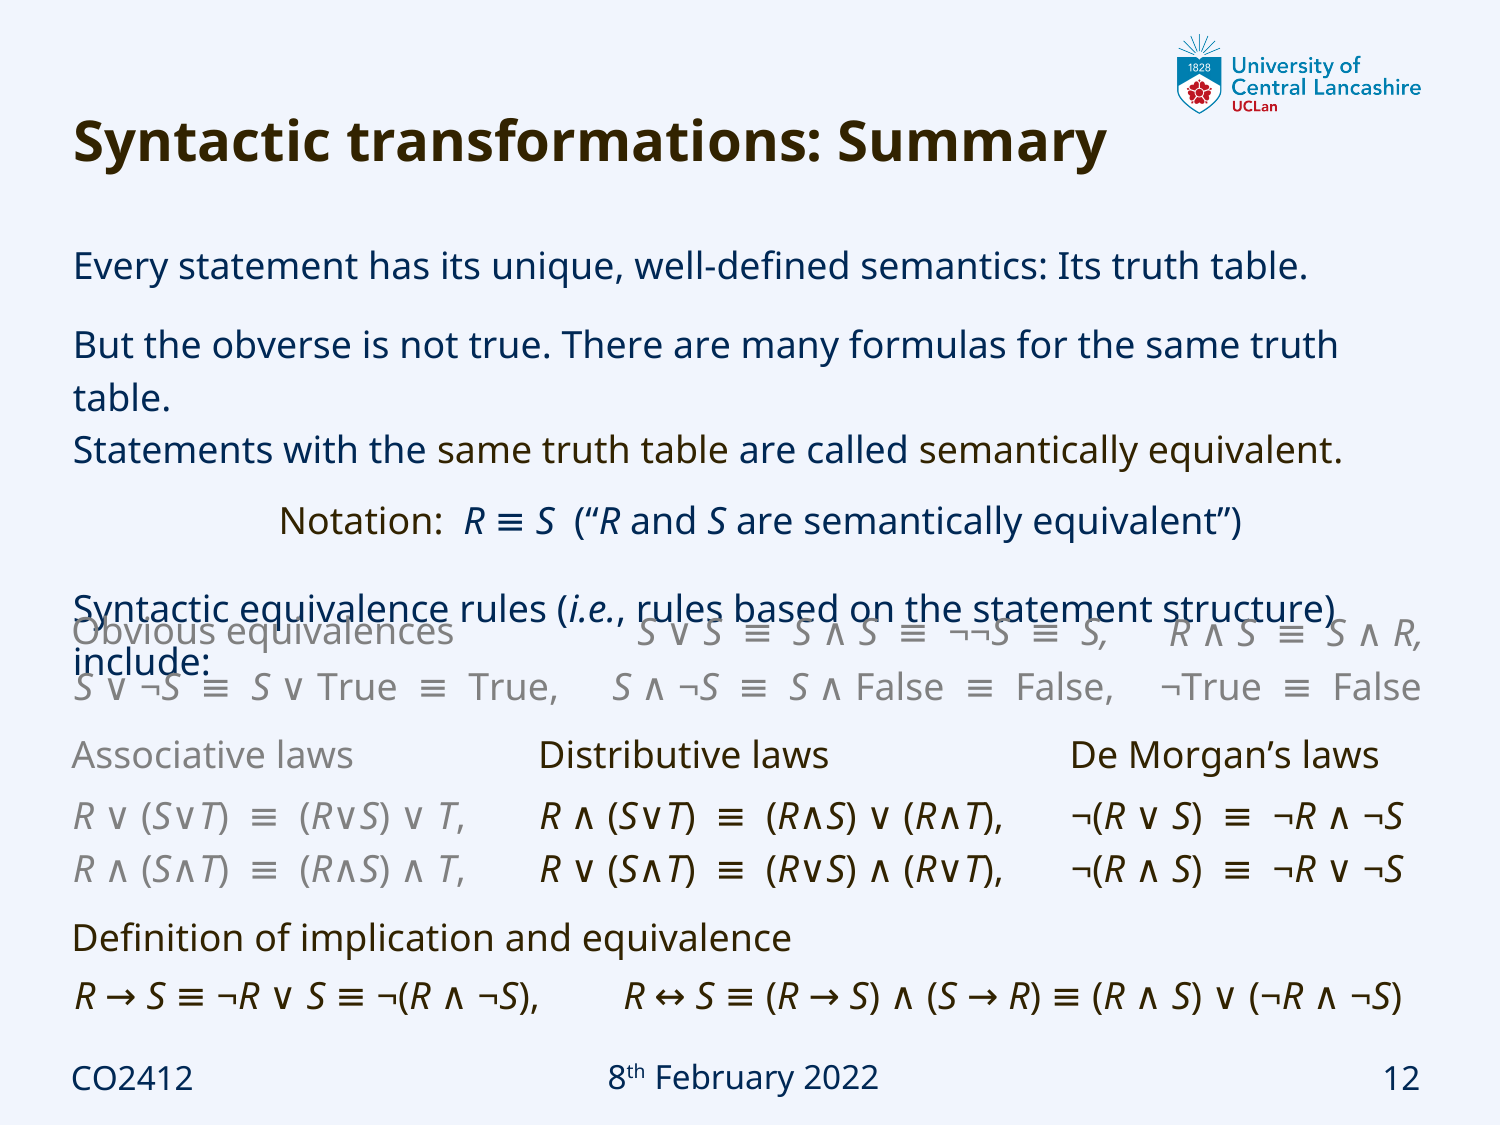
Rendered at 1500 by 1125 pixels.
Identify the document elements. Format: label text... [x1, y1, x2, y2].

text_box ¬True ≡ False [1145, 655, 1459, 716]
text_box Distributive laws [523, 723, 892, 784]
text_box De Morgan’s laws [1054, 723, 1423, 784]
text_box R ↔ S ≡ (R → S) ∧ (S → R) ≡ (R ∧ S) ∨ (¬R ∧ ¬S) [608, 964, 1441, 1025]
text_box R ∧ (S∧T) ≡ (R∧S) ∧ T, [58, 837, 524, 898]
text_box R ∧ S ≡ S ∧ R, [1154, 601, 1463, 661]
text_box R → S ≡ ¬R ∨ S ≡ ¬(R ∧ ¬S), [59, 964, 608, 1025]
text_box R ∧ (S∨T) ≡ (R∧S) ∨ (R∧T), [524, 784, 1052, 837]
text_box R ∨ (S∧T) ≡ (R∨S) ∧ (R∨T), [524, 837, 1056, 898]
text_box Every statement has its unique, well-defined semantics: Its truth table. But the obverse is not true. There are many formulas for the same truth table. Statements with the same truth table are called semantically equivalent. Notation: R ≡ S (“R and S are semantically equivalent”) Syntactic equivalence rules (i.e., rules based on the statement structure) include: [58, 226, 1464, 585]
text_box ¬(R ∨ S) ≡ ¬R ∧ ¬S [1056, 784, 1479, 837]
text_box Definition of implication and equivalence [56, 906, 915, 967]
text_box S ∨ ¬S ≡ S ∨ True ≡ True, [59, 655, 593, 716]
title Syntactic transformations: Summary [58, 93, 1475, 186]
text_box ¬(R ∧ S) ≡ ¬R ∨ ¬S [1056, 837, 1500, 898]
text_box Associative laws [56, 723, 425, 784]
text_box Obvious equivalences [56, 599, 562, 660]
text_box S ∧ ¬S ≡ S ∧ False ≡ False, [597, 655, 1145, 716]
picture [1177, 34, 1421, 93]
text_box R ∨ (S∨T) ≡ (R∨S) ∨ T, [57, 784, 524, 845]
text_box S ∨ S ≡ S ∧ S ≡ ¬¬S ≡ S, [622, 600, 1223, 661]
